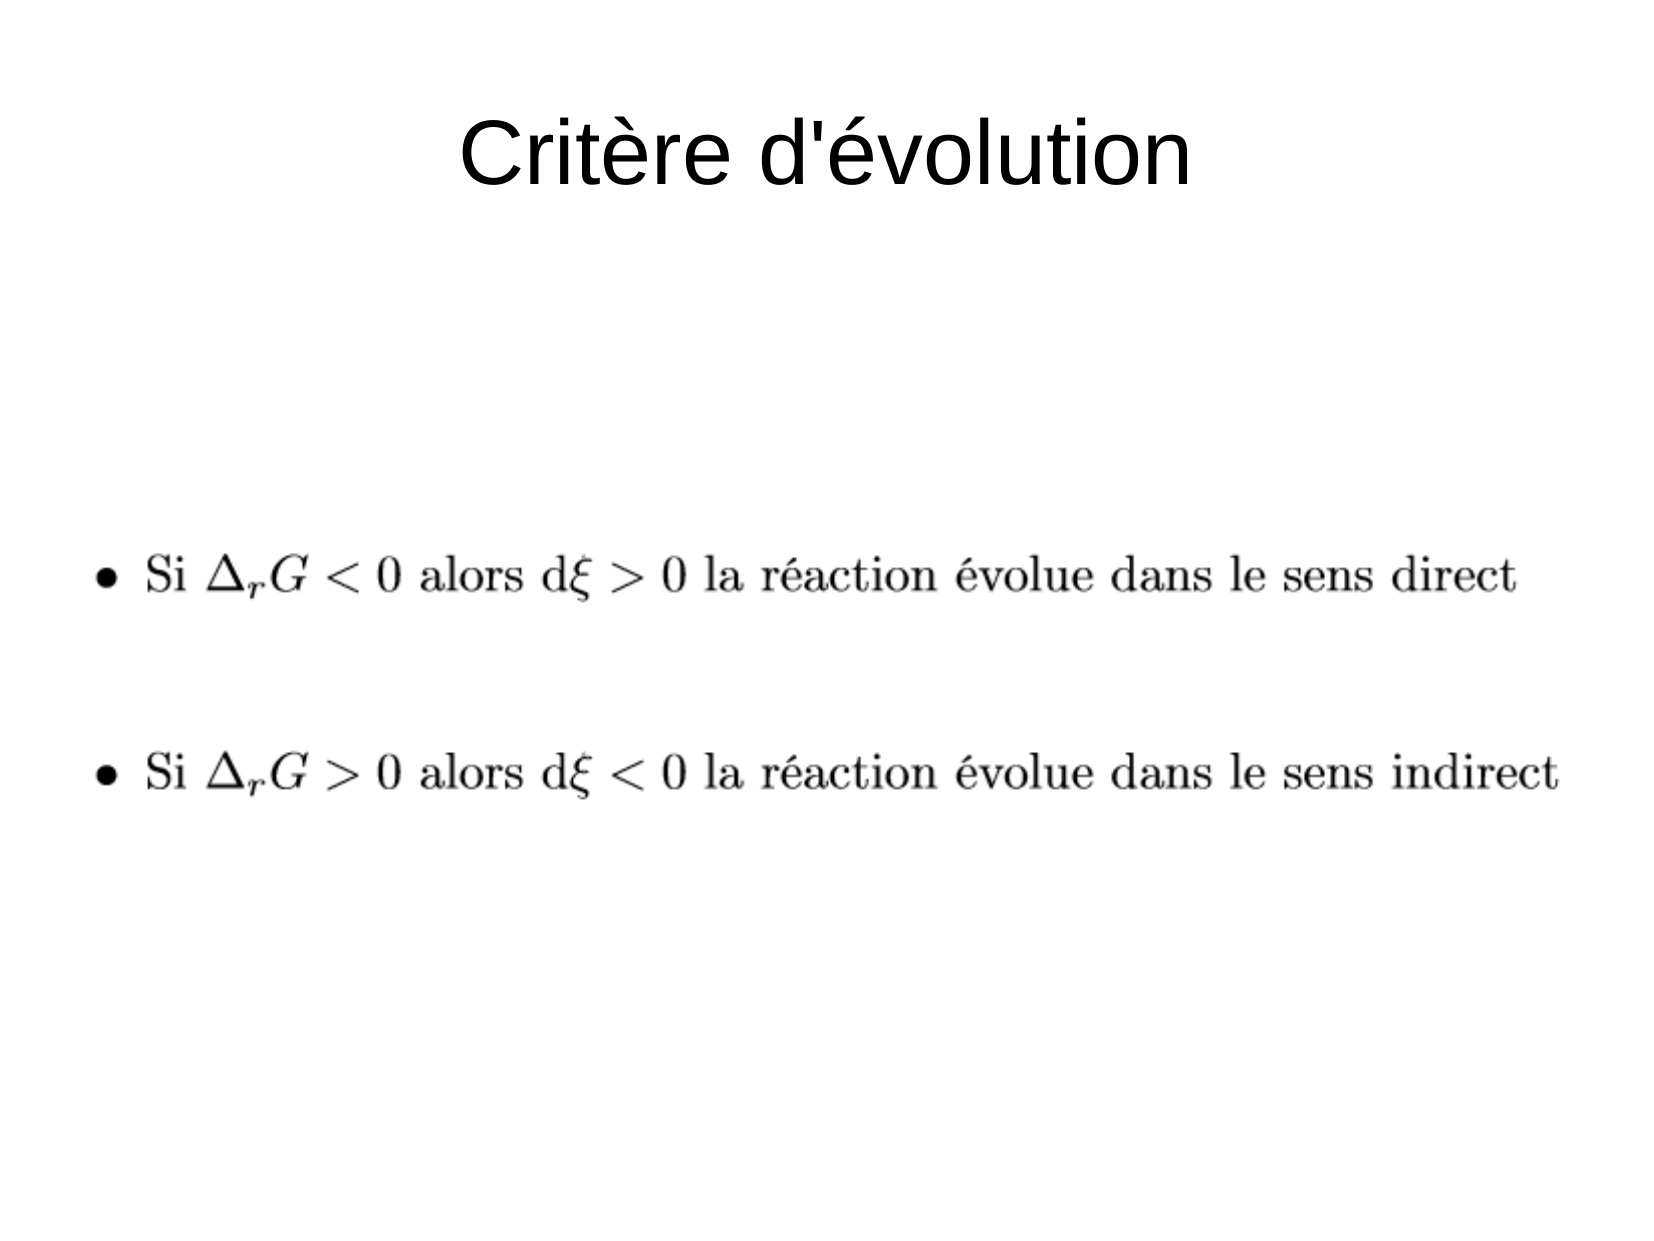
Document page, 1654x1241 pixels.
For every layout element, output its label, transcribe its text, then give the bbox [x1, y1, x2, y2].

picture [70, 723, 1590, 818]
picture [70, 538, 1590, 625]
title Critère d'évolution [82, 49, 1571, 257]
